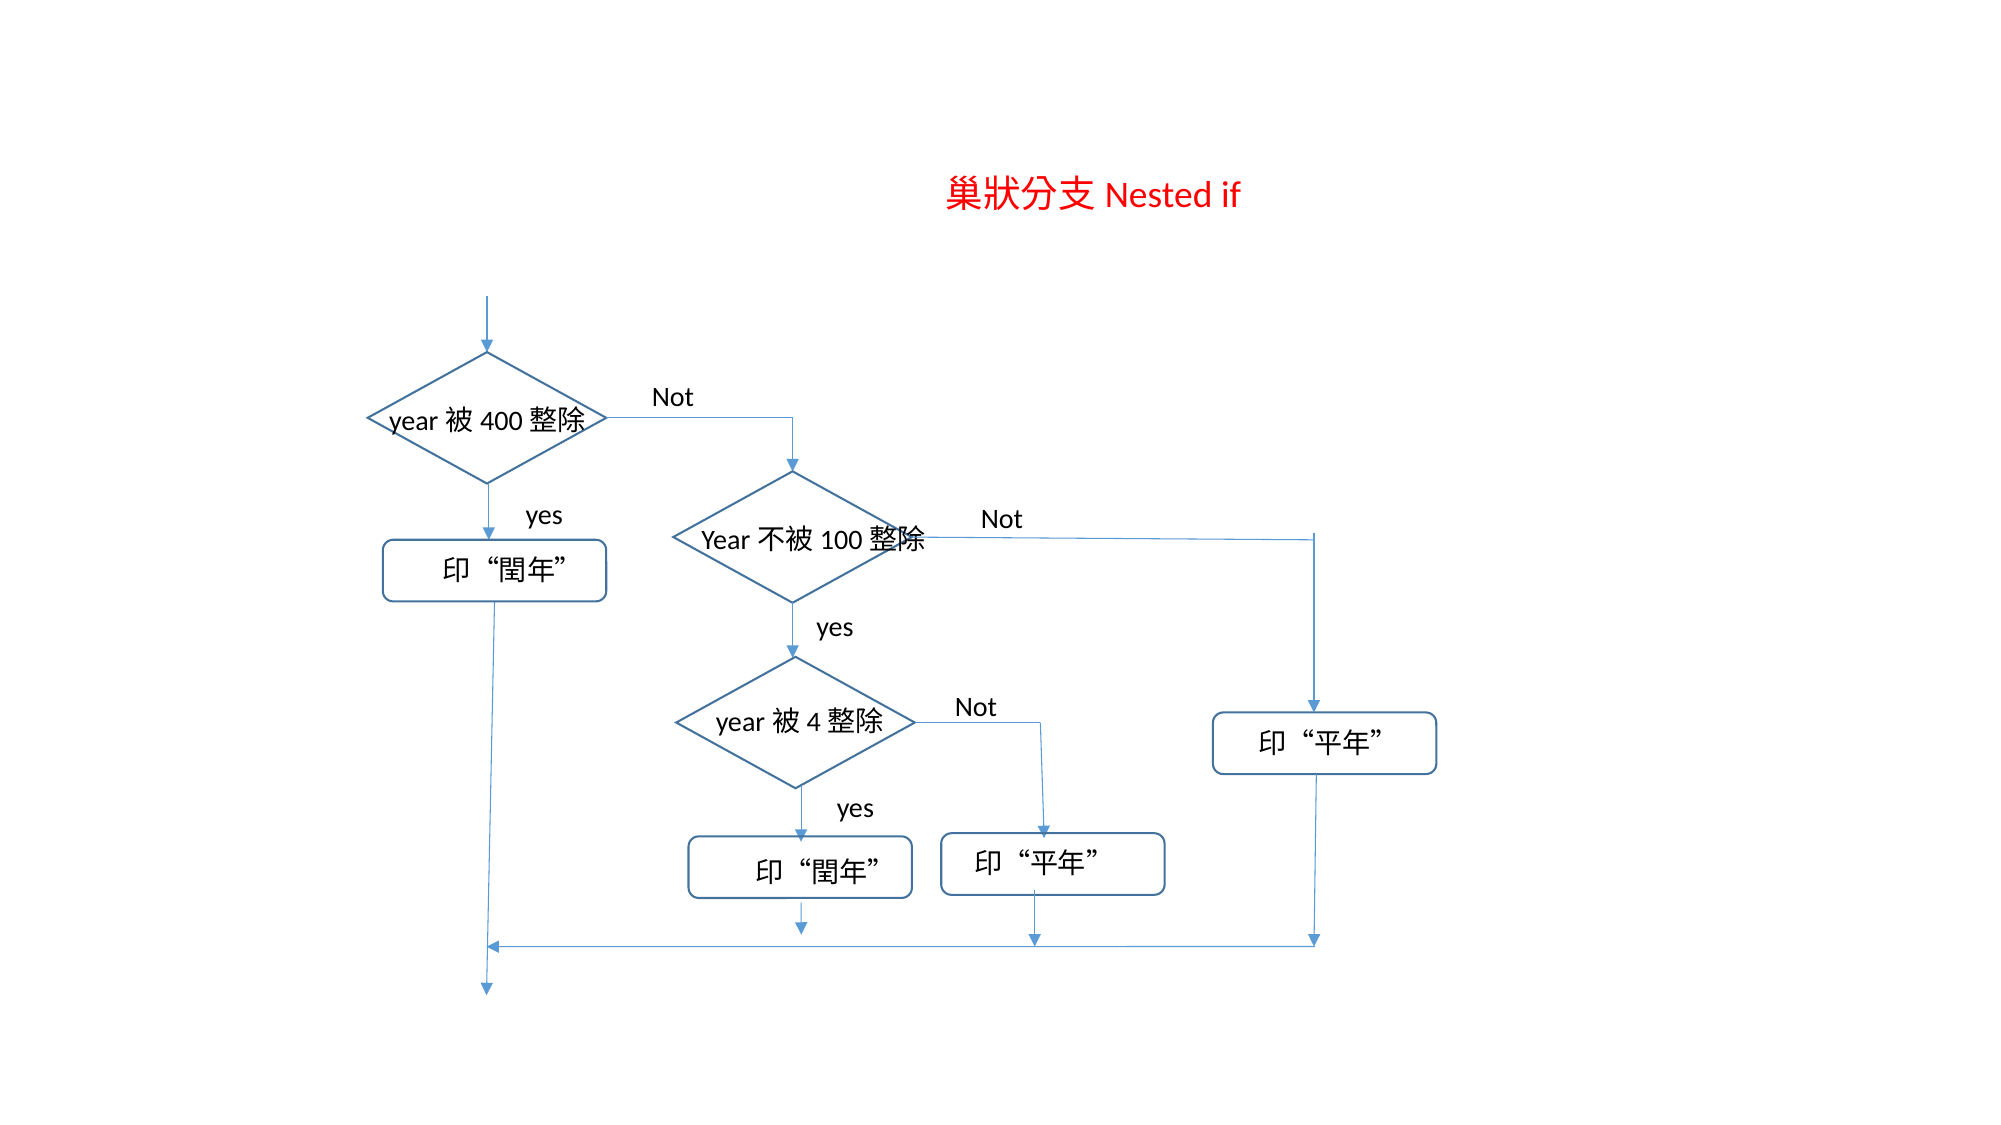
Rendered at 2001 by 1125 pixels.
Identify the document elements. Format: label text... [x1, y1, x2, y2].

text_box yes [510, 488, 578, 538]
text_box 印“平年” [959, 838, 1129, 887]
text_box Not [966, 492, 1039, 542]
text_box year被400整除 [374, 395, 601, 444]
text_box 巢狀分支Nested if [931, 162, 1256, 223]
text_box year被4整除 [701, 695, 899, 745]
text_box yes [801, 601, 869, 650]
text_box Year不被100整除 [686, 514, 941, 563]
text_box 印“閏年” [428, 545, 598, 594]
text_box Not [637, 371, 710, 417]
text_box Not [940, 680, 1013, 730]
text_box 印“平年” [1243, 718, 1414, 767]
text_box yes [822, 782, 890, 831]
text_box 印“閏年” [740, 847, 911, 896]
